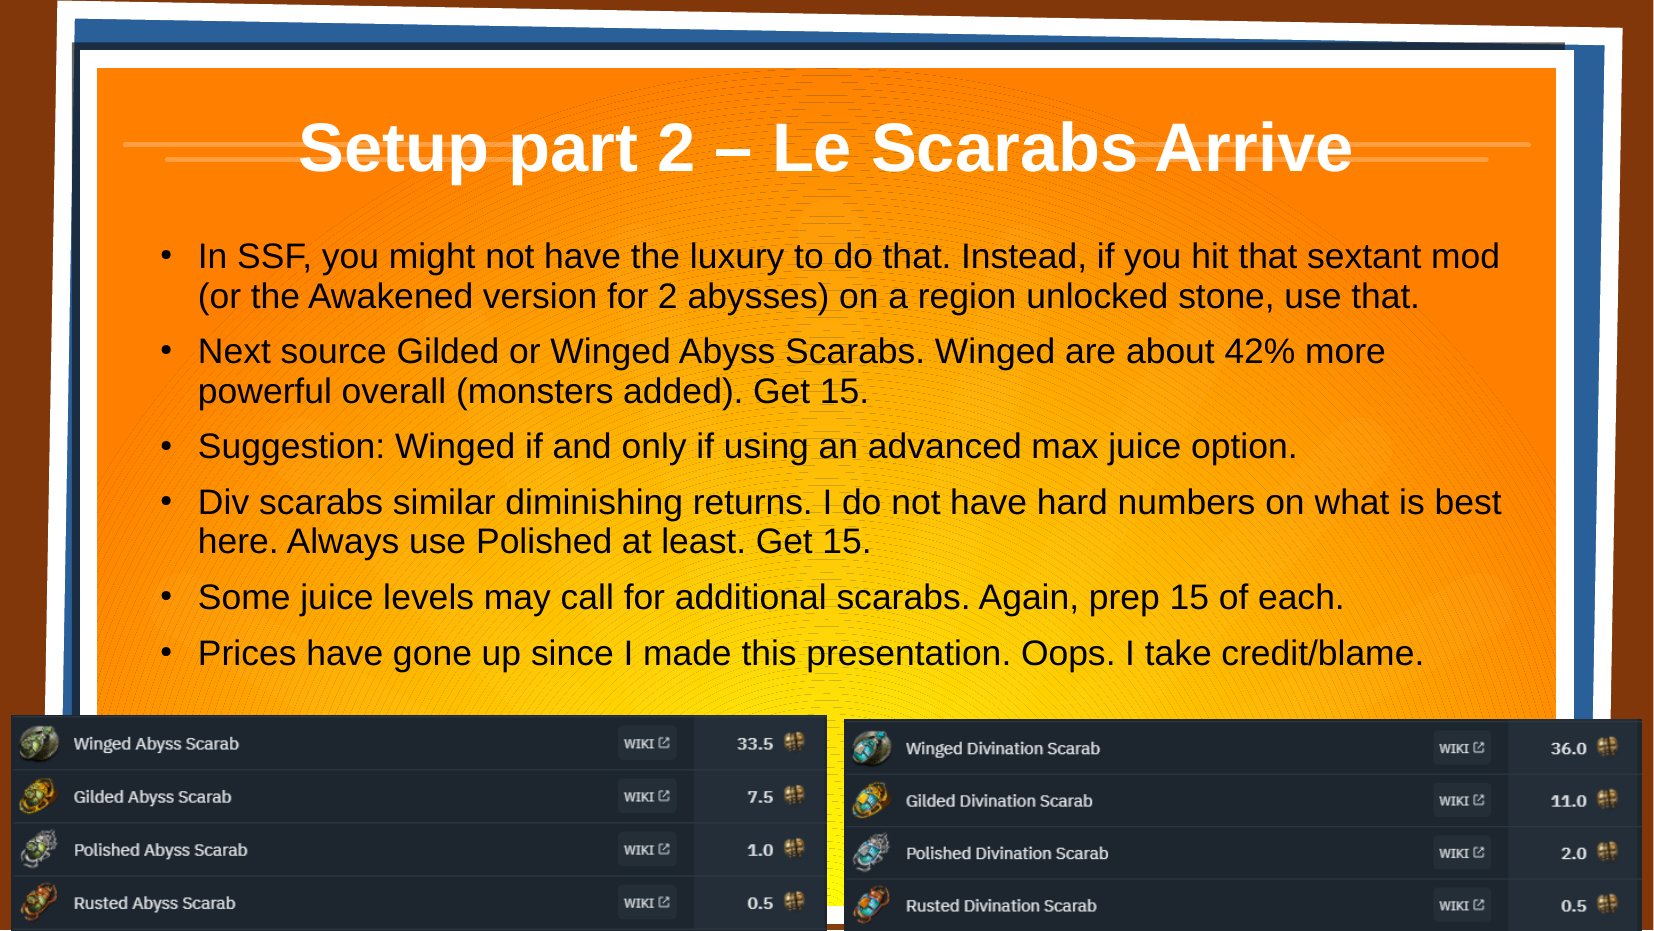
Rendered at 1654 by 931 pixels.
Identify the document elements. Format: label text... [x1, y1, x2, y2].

picture [11, 715, 827, 931]
picture [844, 719, 1642, 931]
list In SSF, you might not have the luxury to do that. Instead, if you hit that sextant mod (or the Awakened version for 2 abysses) on a region unlocked stone, use that. Next source Gilded or Winged Abyss Scarabs. Winged are about 42% more powerful overall (monsters added). Get 15. Suggestion: Winged if and only if using an advanced max juice option. Div scarabs similar diminishing returns. I do not have hard numbers on what is best here. Always use Polished at least. Get 15. Some juice levels may call for additional scarabs. Again, prep 15 of each. Prices have gone up since I made this presentation. Oops. I take credit/blame. [147, 236, 1506, 709]
title Setup part 2 – Le Scarabs Arrive [265, 70, 1388, 225]
